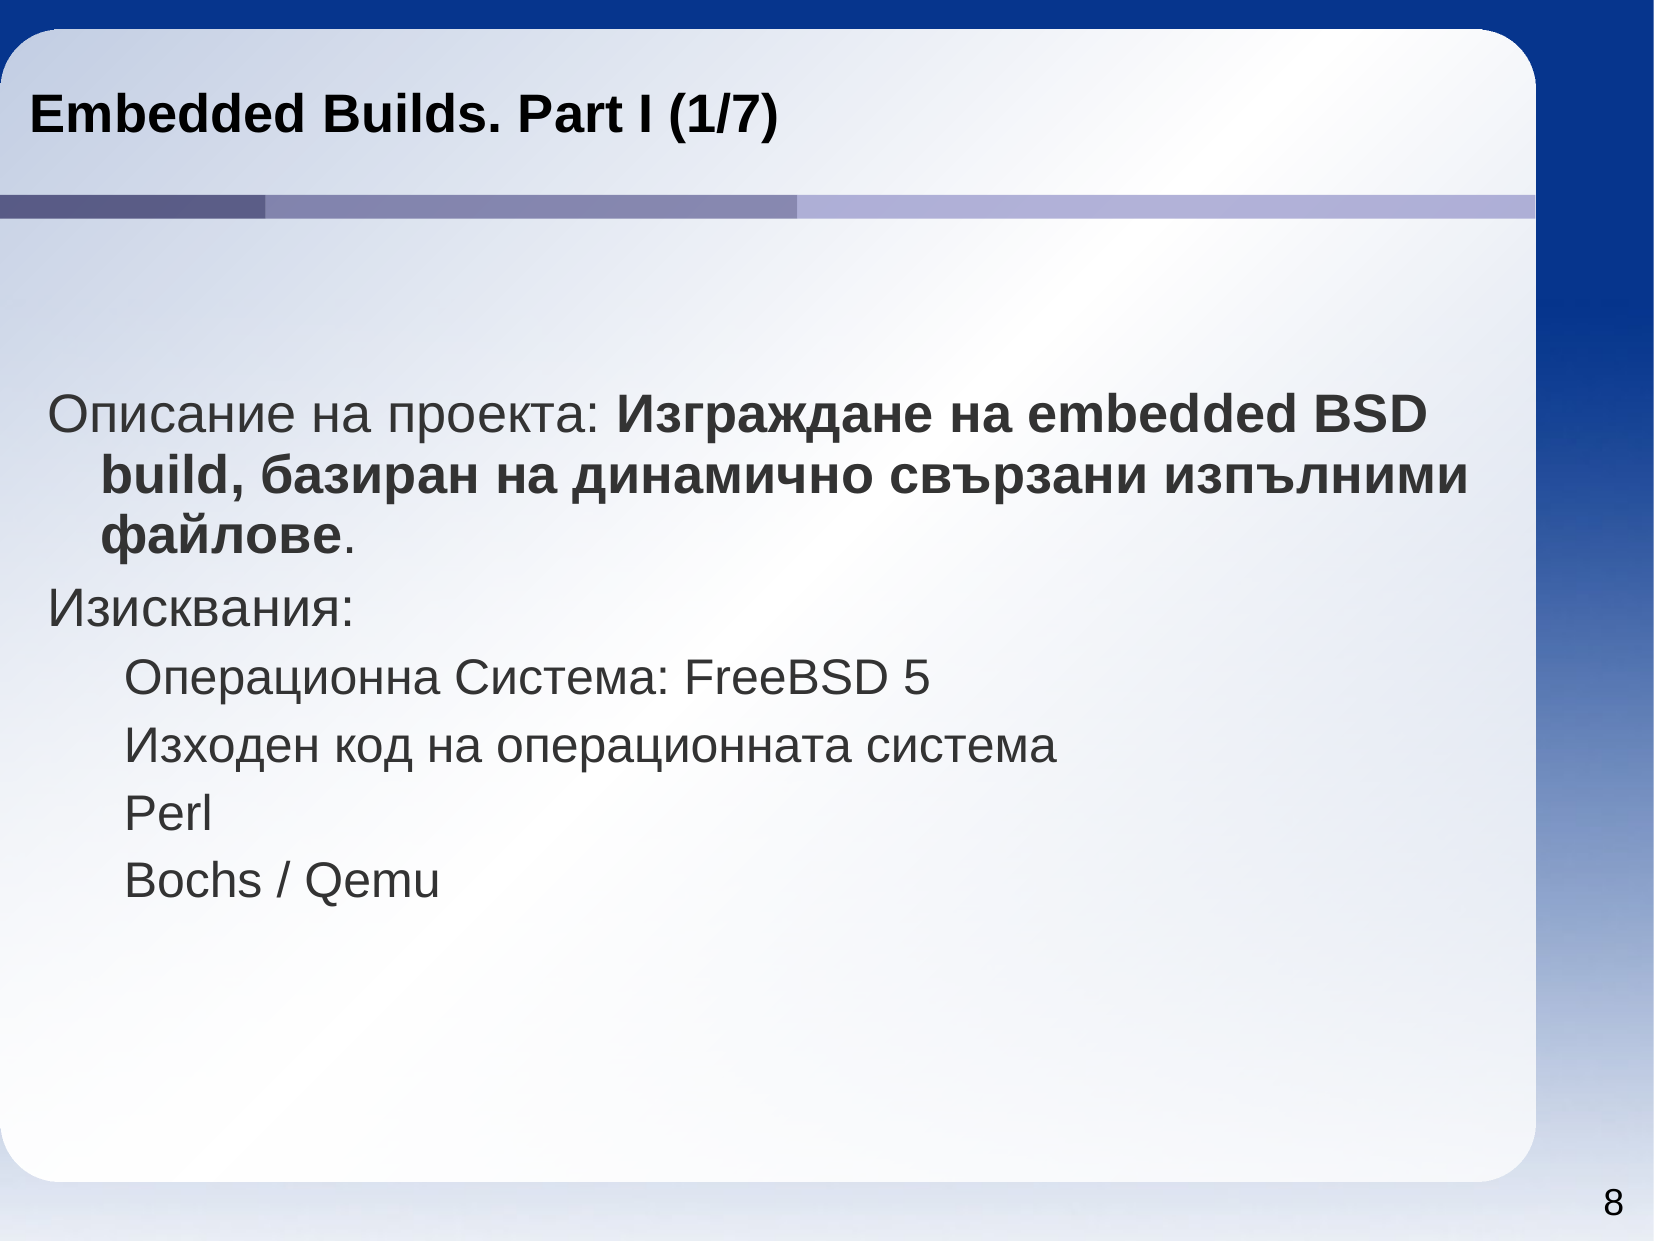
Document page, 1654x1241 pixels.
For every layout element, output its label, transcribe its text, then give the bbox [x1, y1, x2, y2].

title Embedded Builds. Part I (1/7) [29, 49, 1506, 178]
list Описание на проекта: Изграждане на embedded BSD build, базиран на динамично свързани изпълними файлове. Изисквания: Операционна Система: FreeBSD 5 Изходен код на операционната система Perl Bochs / Qemu [29, 383, 1506, 945]
picture [0, 0, 1654, 1241]
